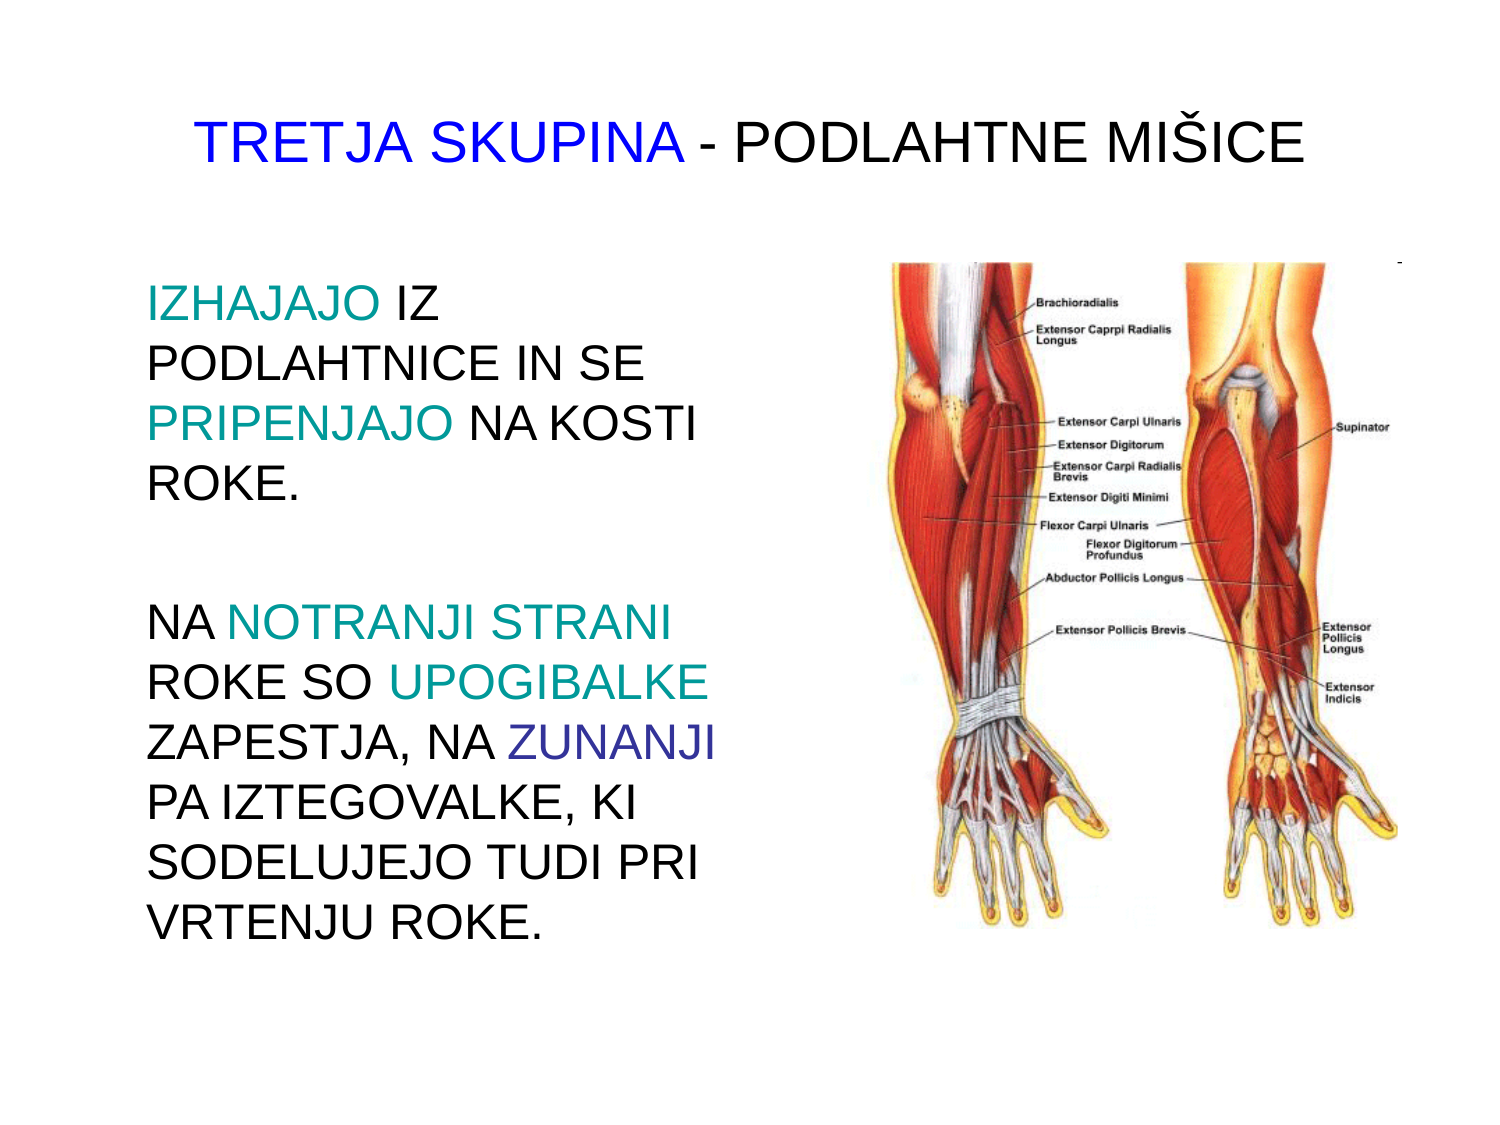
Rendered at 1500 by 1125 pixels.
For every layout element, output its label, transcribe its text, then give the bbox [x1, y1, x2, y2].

title TRETJA SKUPINA - PODLAHTNE MIŠICE [75, 45, 1425, 233]
list IZHAJAJO IZ PODLAHTNICE IN SE PRIPENJAJO NA KOSTI ROKE. NA NOTRANJI STRANI ROKE SO UPOGIBALKE ZAPESTJA, NA ZUNANJI PA IZTEGOVALKE, KI SODELUJEJO TUDI PRI VRTENJU ROKE. [75, 262, 738, 1005]
picture [849, 262, 1402, 929]
